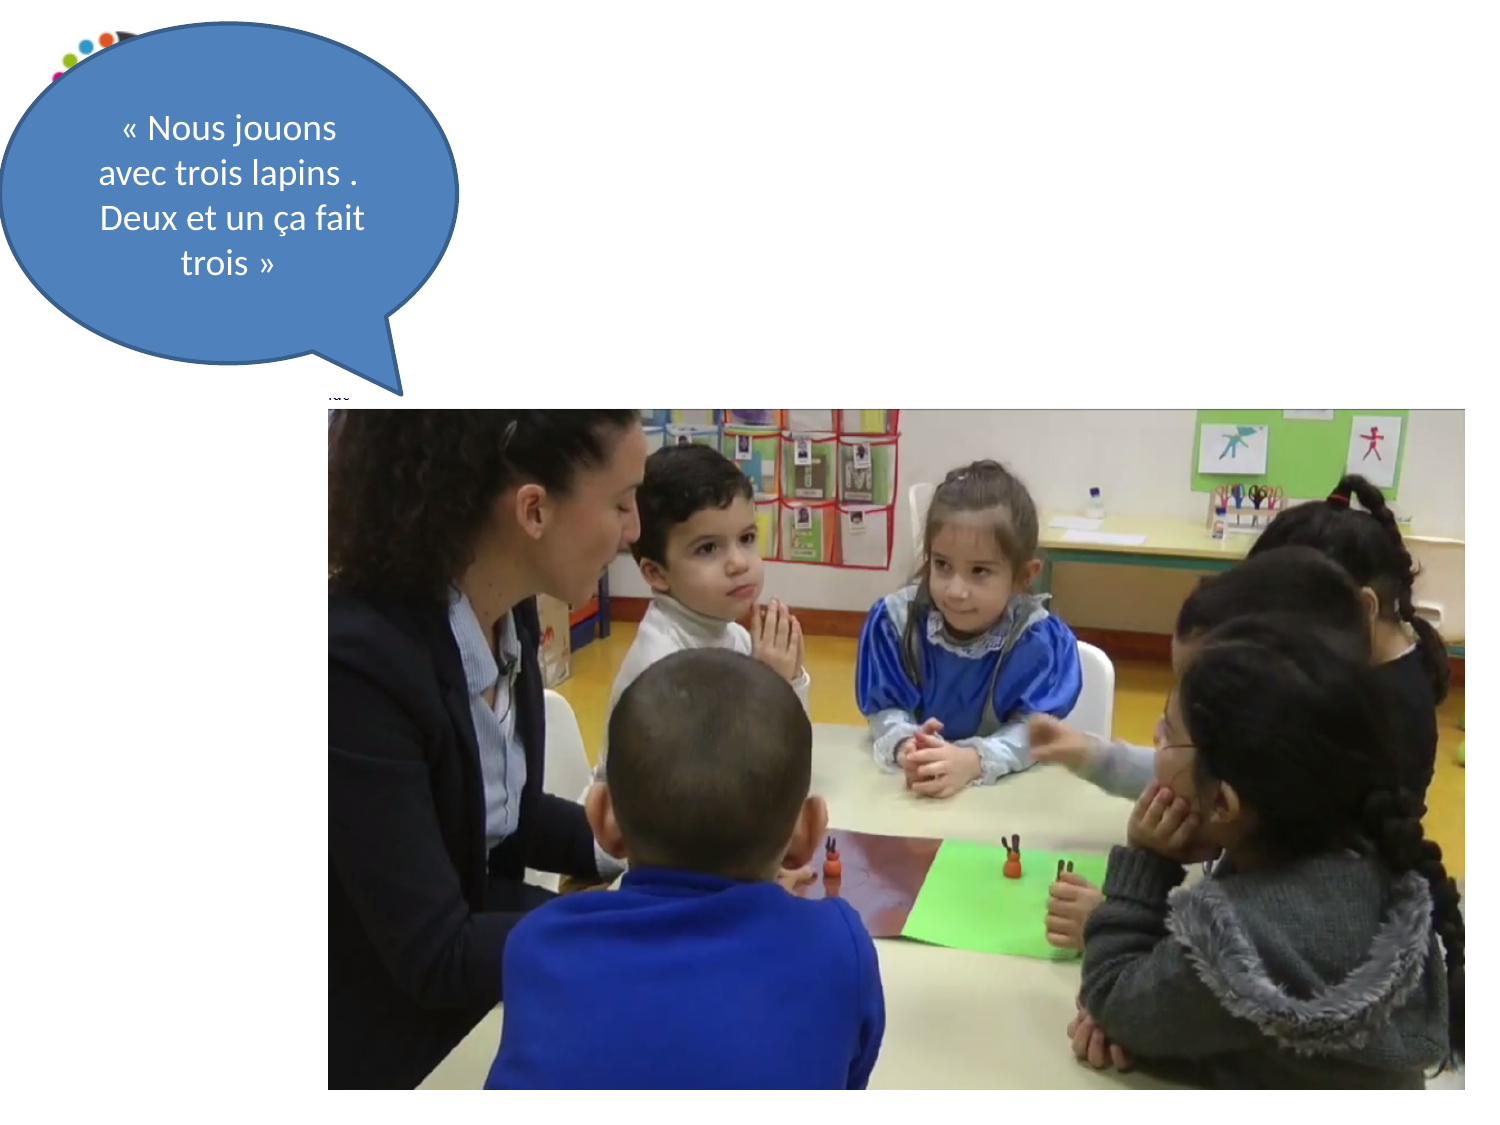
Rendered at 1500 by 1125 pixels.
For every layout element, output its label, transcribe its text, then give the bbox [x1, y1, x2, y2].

picture [328, 398, 1465, 1090]
picture [46, 30, 161, 90]
text_box « Nous jouons avec trois lapins . Deux et un ça fait trois » [0, 23, 458, 395]
